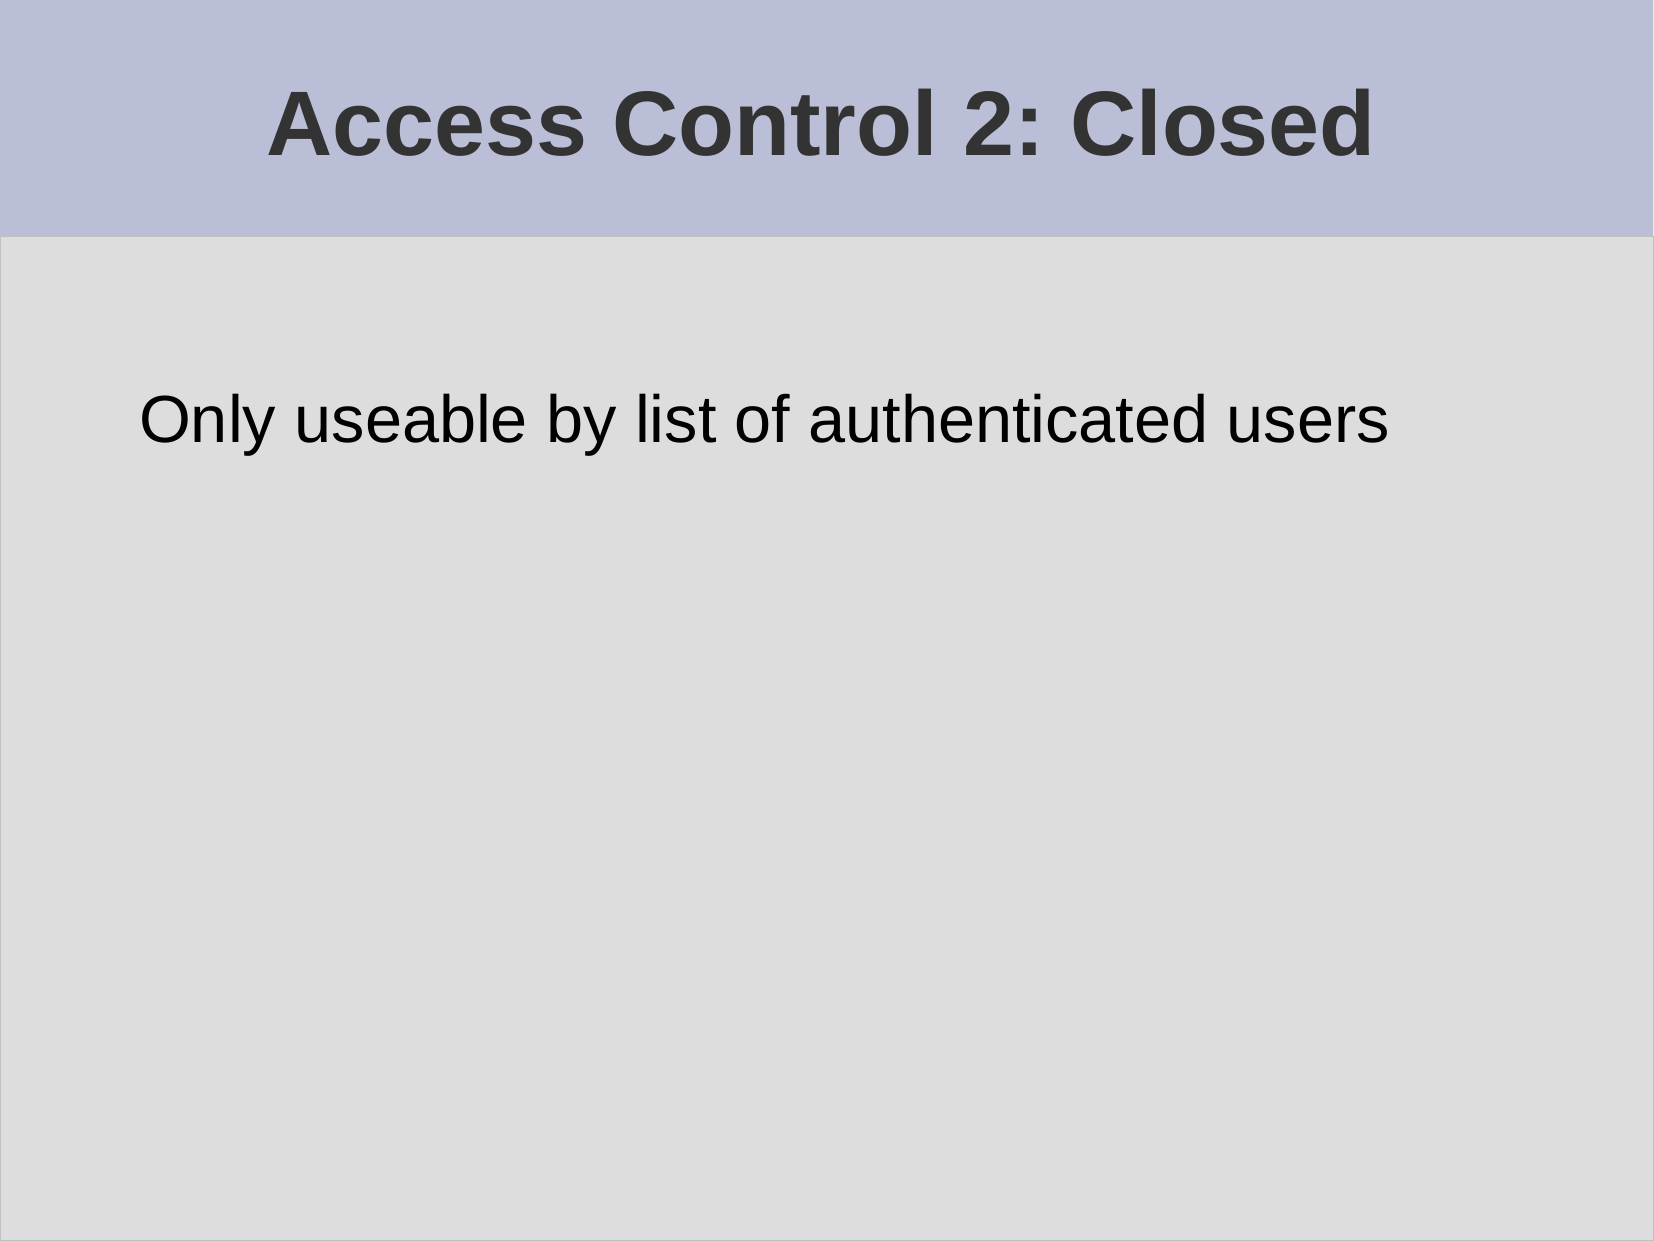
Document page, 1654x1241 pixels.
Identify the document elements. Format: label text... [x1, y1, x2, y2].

list Only useable by list of authenticated users [121, 344, 1534, 1127]
title Access Control 2: Closed [115, 20, 1528, 228]
